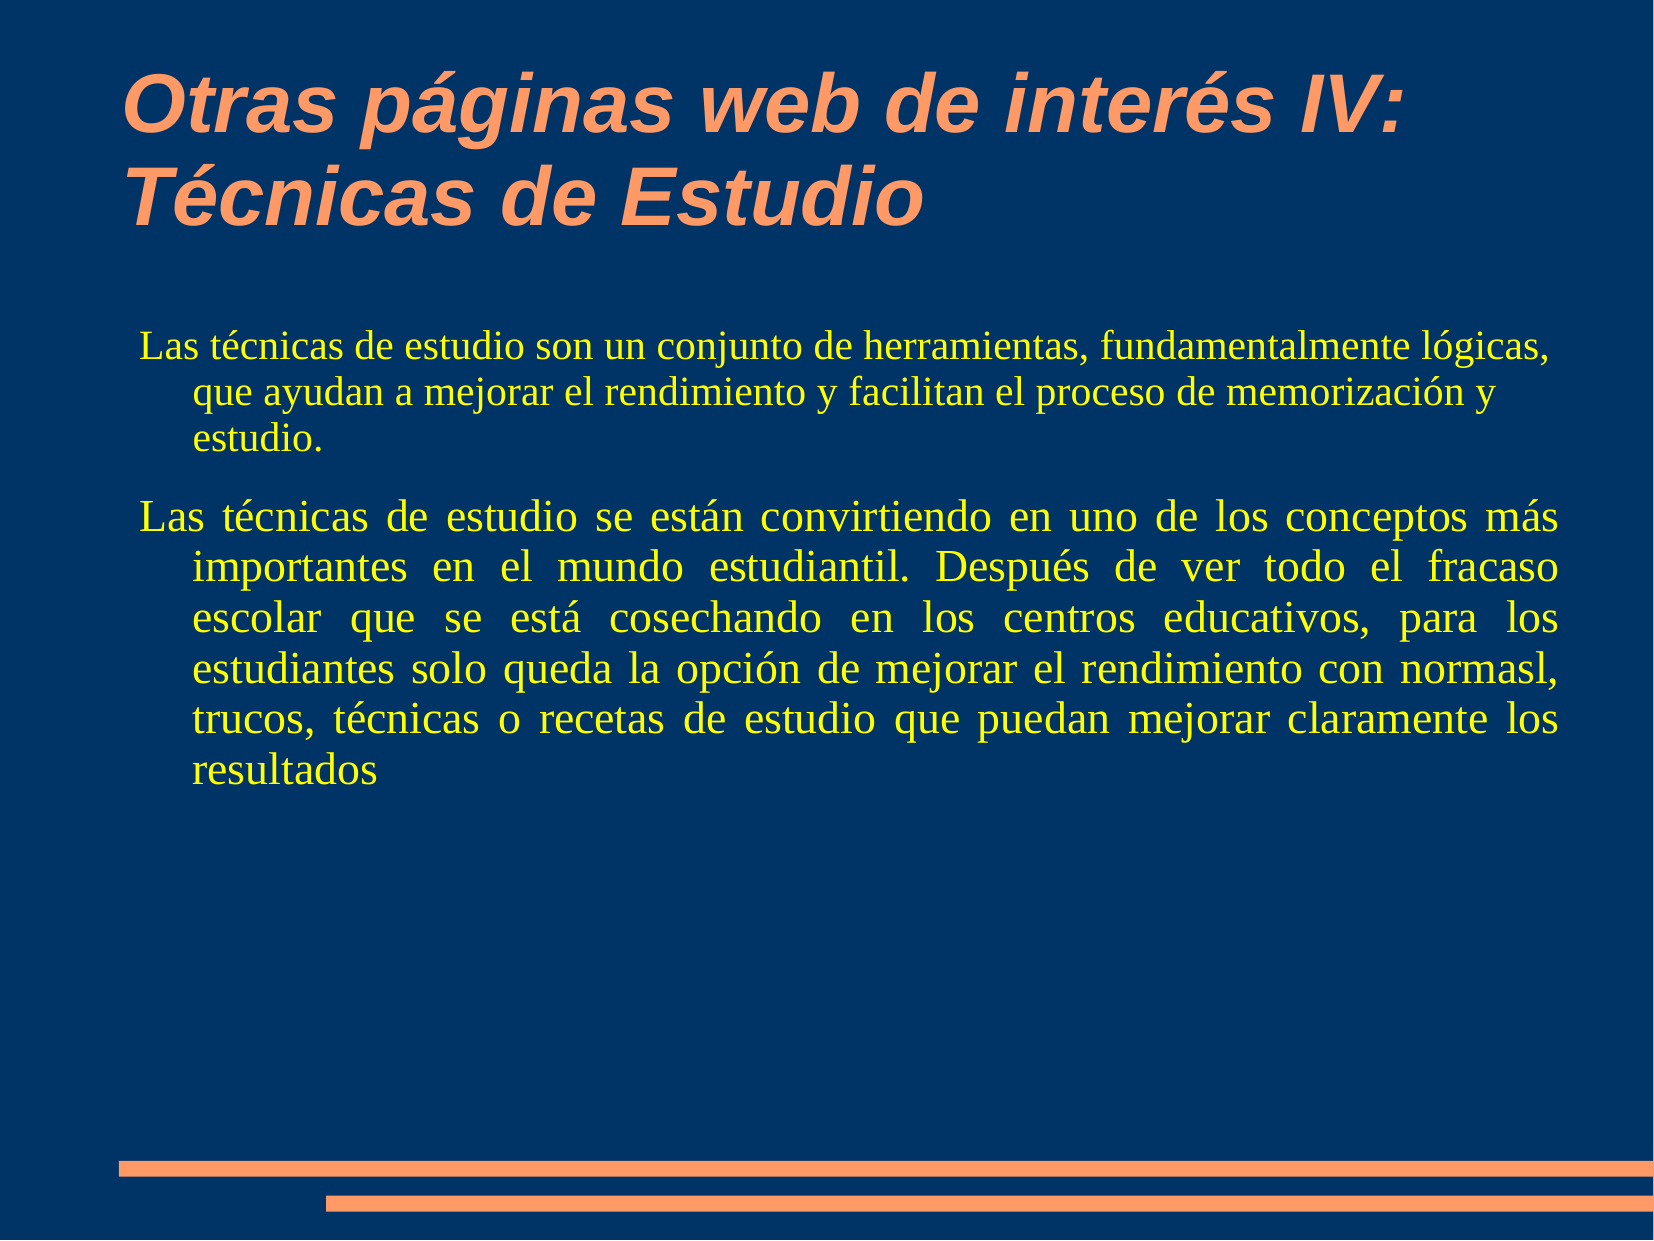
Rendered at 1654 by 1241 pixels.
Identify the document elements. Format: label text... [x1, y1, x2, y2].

list Las técnicas de estudio son un conjunto de herramientas, fundamentalmente lógicas, que ayudan a mejorar el rendimiento y facilitan el proceso de memorización y estudio. Las técnicas de estudio se están convirtiendo en uno de los conceptos más importantes en el mundo estudiantil. Después de ver todo el fracaso escolar que se está cosechando en los centros educativos, para los estudiantes solo queda la opción de mejorar el rendimiento con normasl, trucos, técnicas o recetas de estudio que puedan mejorar claramente los resultados [121, 322, 1561, 1118]
title Otras páginas web de interés IV: Técnicas de Estudio [121, 53, 1534, 246]
